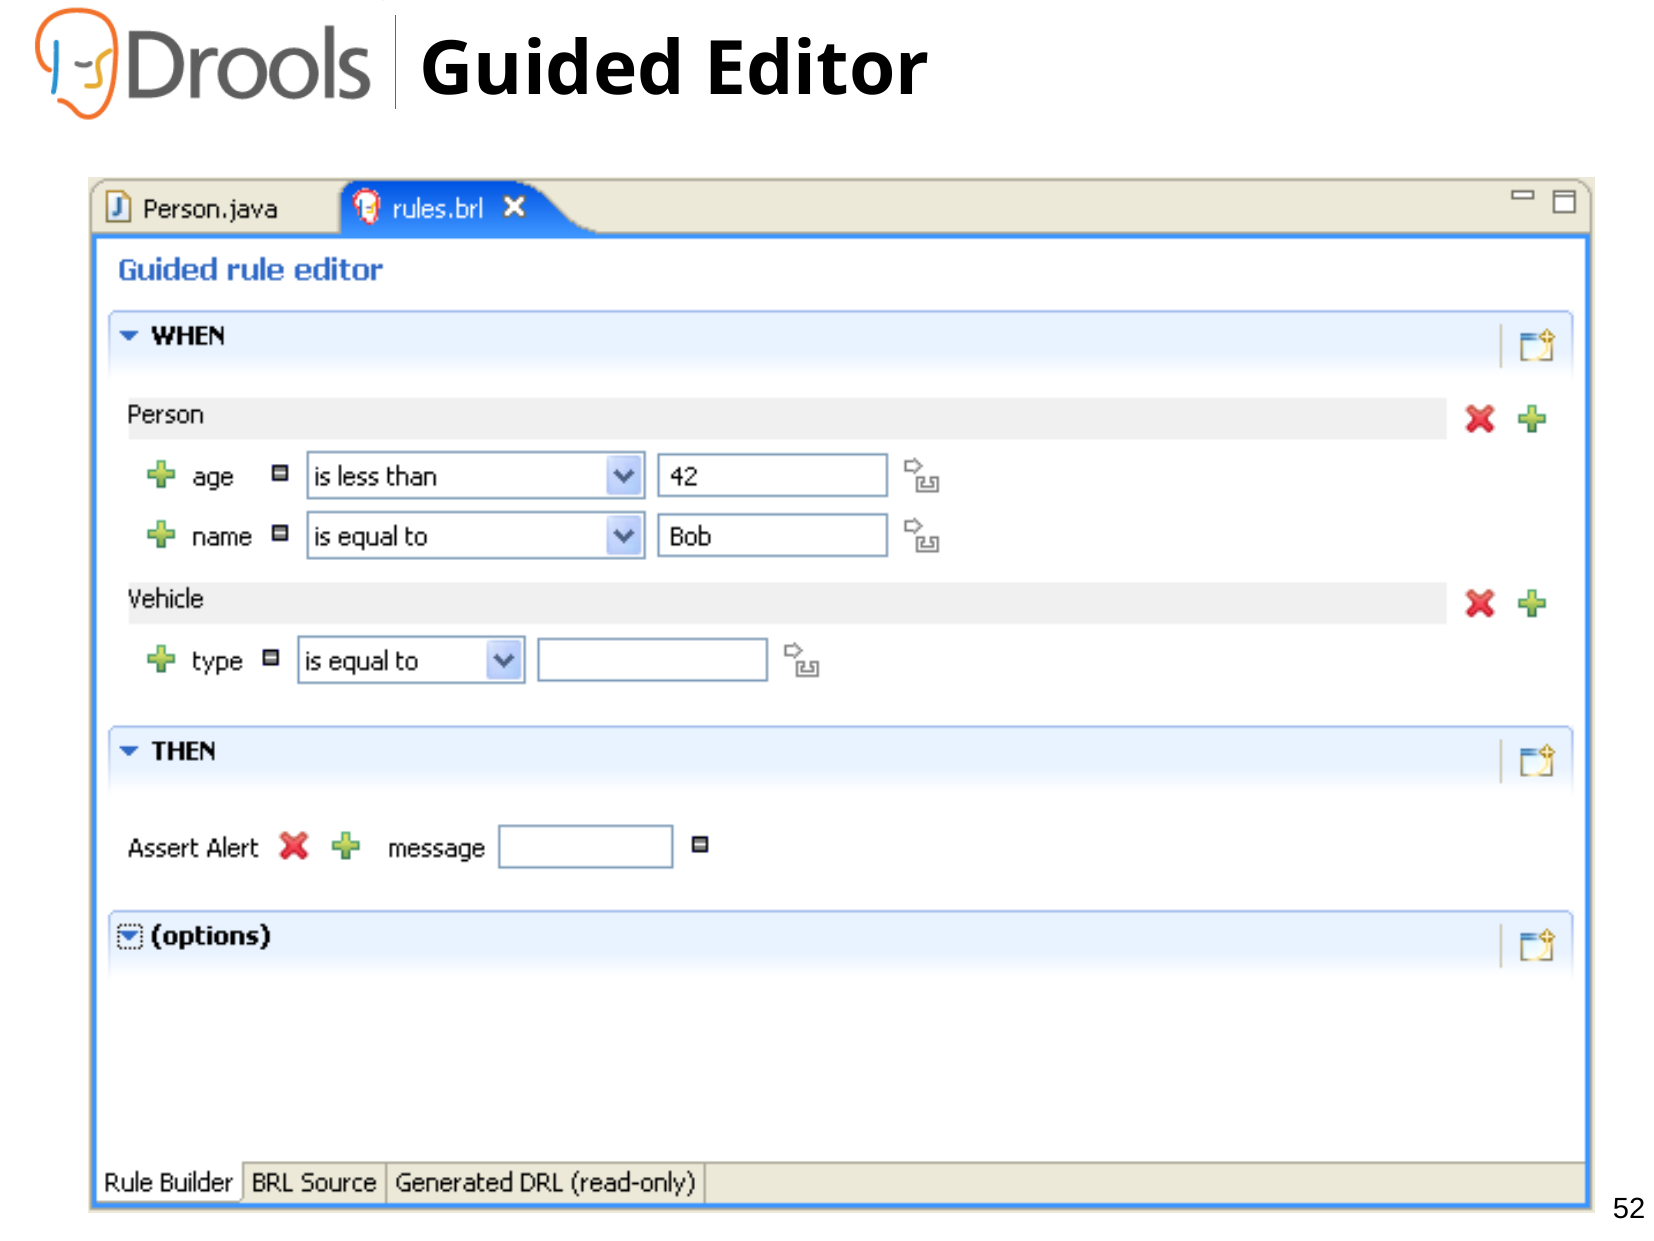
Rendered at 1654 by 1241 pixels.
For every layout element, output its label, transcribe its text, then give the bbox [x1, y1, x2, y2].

title Guided Editor [419, 12, 1630, 118]
picture [88, 177, 1595, 1213]
picture [29, 0, 384, 126]
